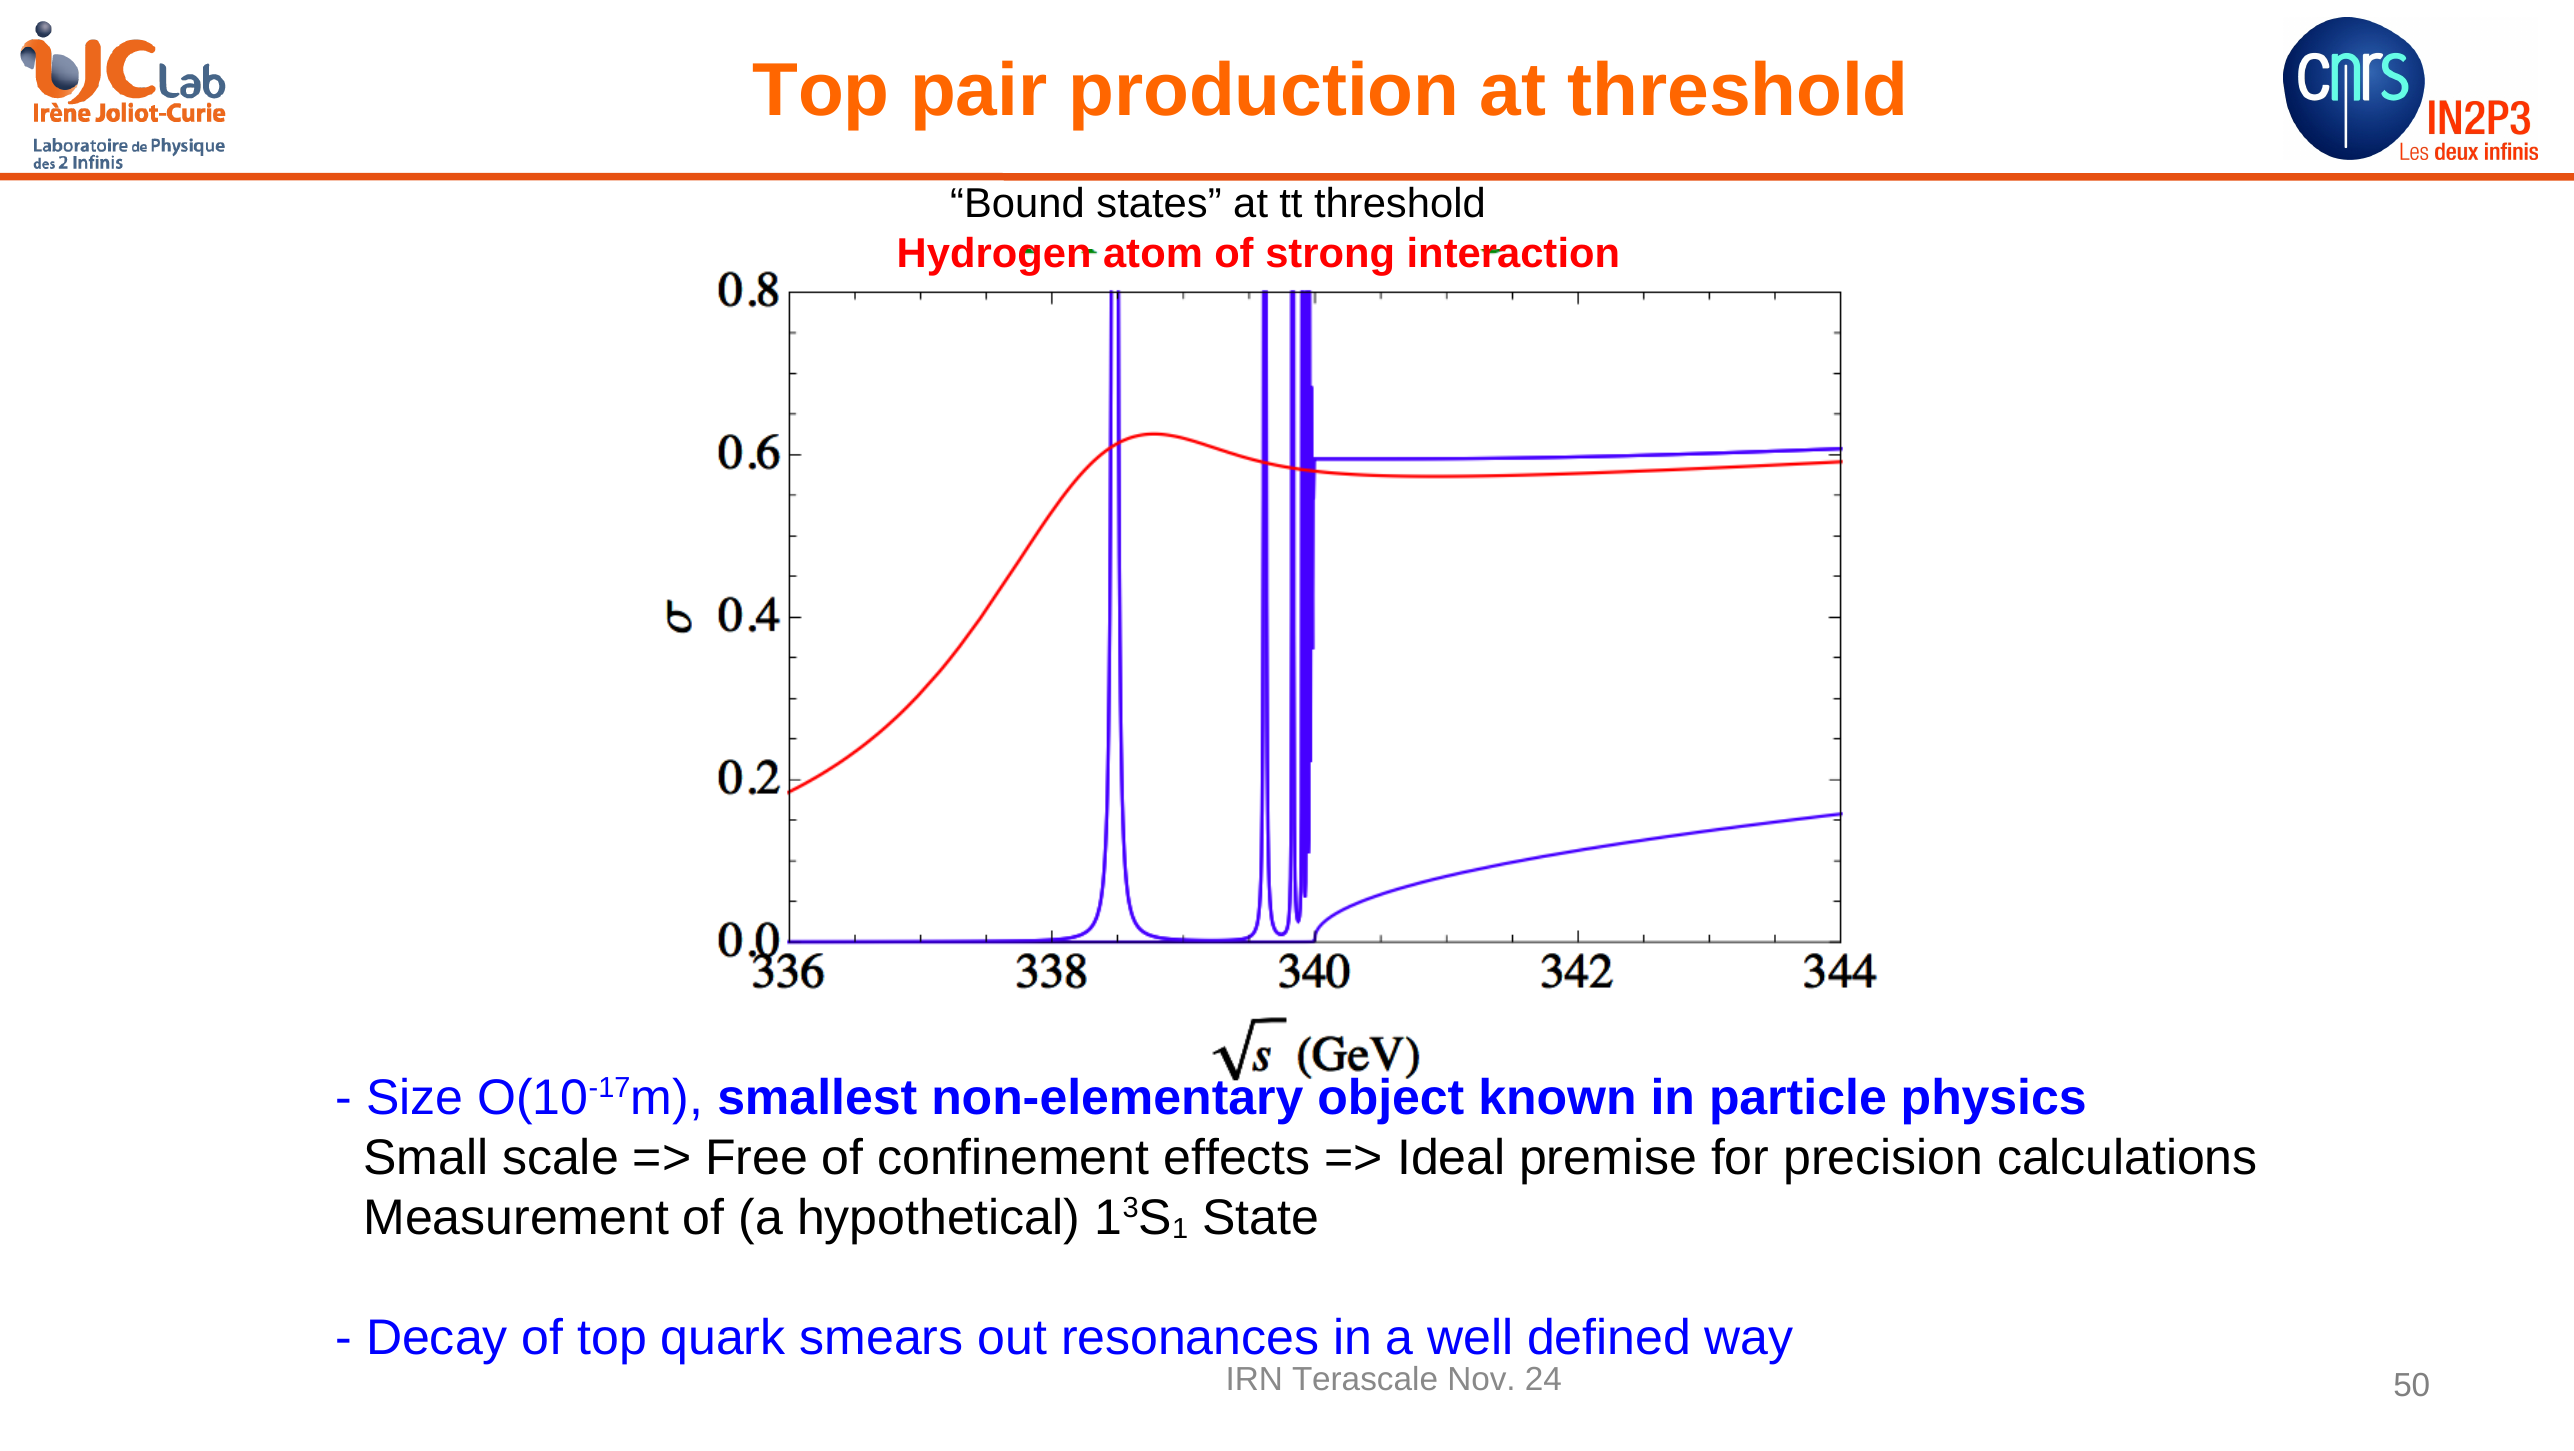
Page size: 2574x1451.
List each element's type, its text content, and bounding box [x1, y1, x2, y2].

title Top pair production at threshold [226, 9, 2415, 162]
picture [2415, 17, 2538, 160]
text_box “Bound states” at tt threshold Hydrogen atom of strong interaction [881, 168, 1636, 284]
picture [4, 6, 241, 184]
text_box - Size O(10-17m), smallest non-elementary object known in particle physics Small scale => Free of confinement effects => Ideal premise for precision calculations Measurement of (a hypothetical) 13S1 State - Decay of top quark smears out resonances in a well defined way [320, 1057, 2275, 1434]
picture [642, 249, 1890, 1057]
